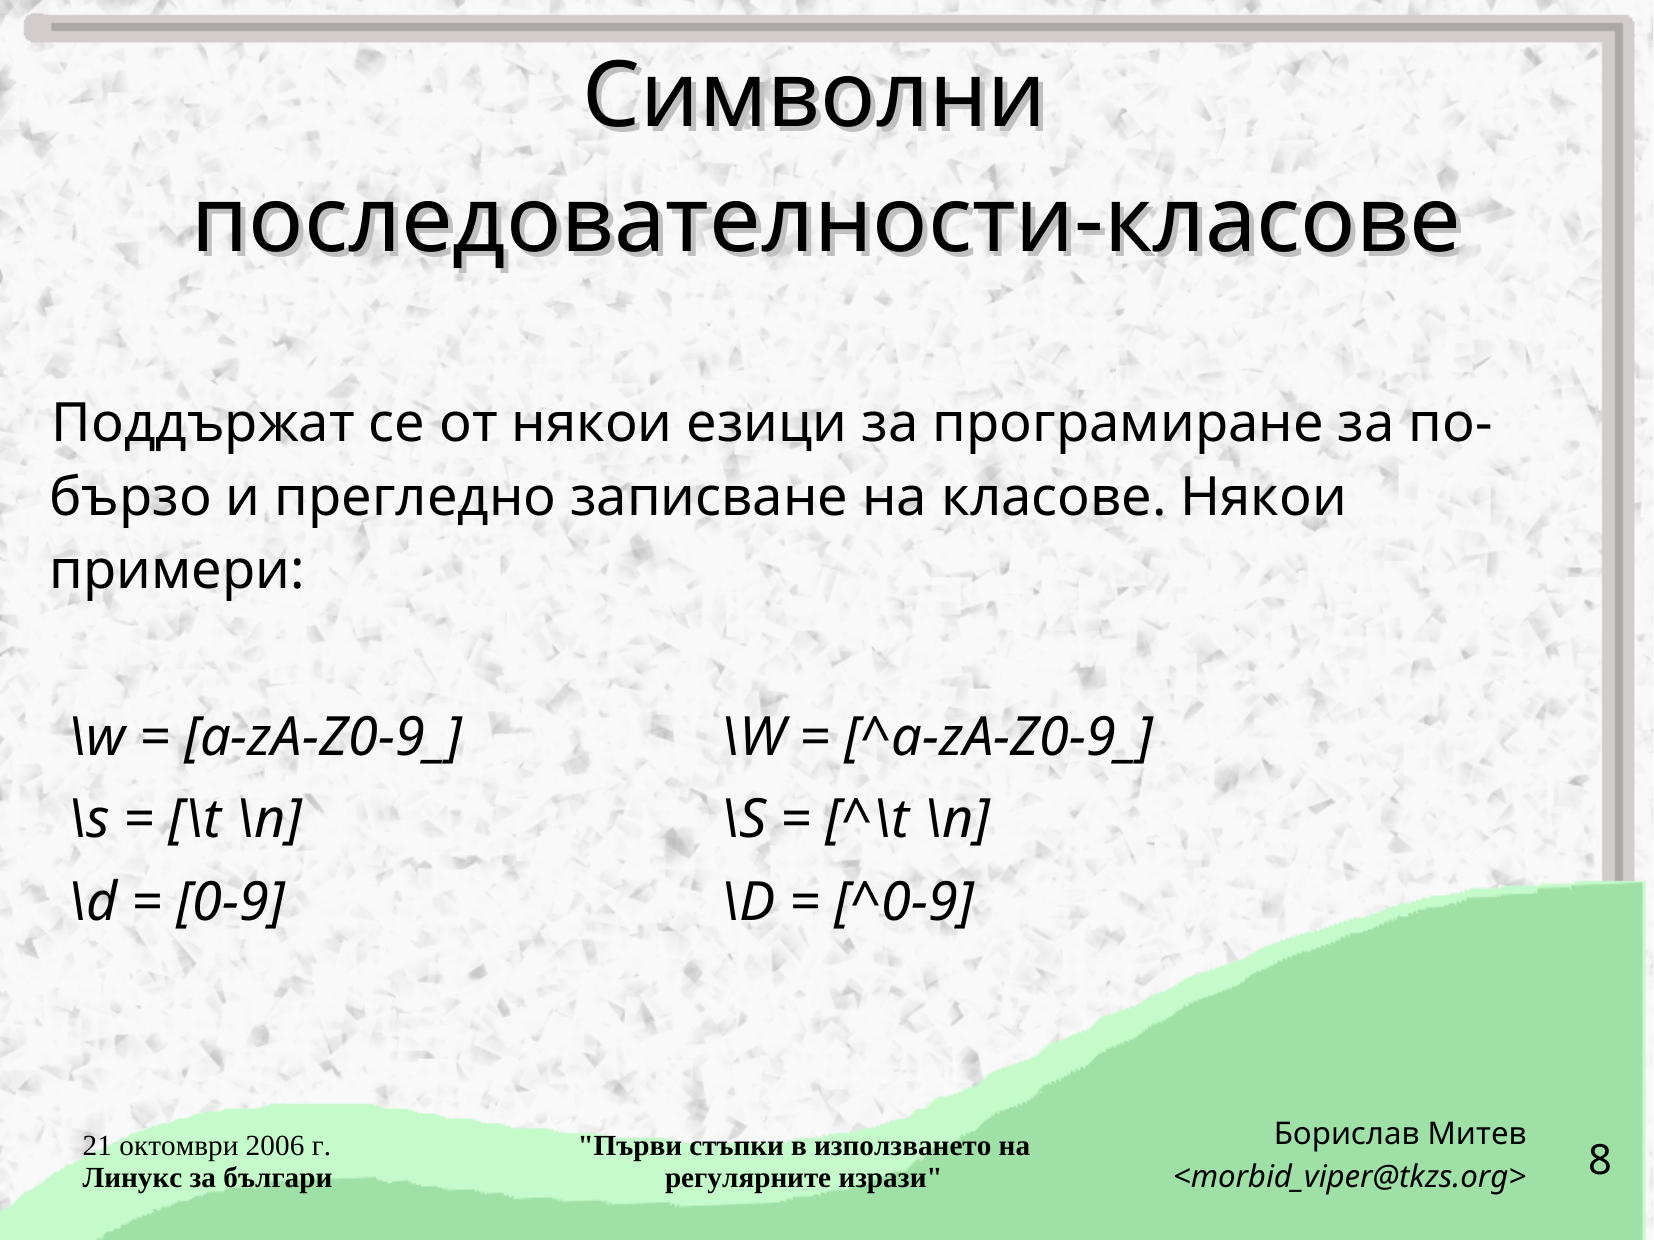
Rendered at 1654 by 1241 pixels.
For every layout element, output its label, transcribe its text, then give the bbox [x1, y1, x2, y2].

title Символни последователности-класове [82, 18, 1571, 288]
list Поддържат се от някои езици за програмиране за по-бързо и прегледно записване на класове. Някои примери: \w = [a-zA-Z0-9_] \W = [^a-zA-Z0-9_] \s = [\t \n] \S = [^\t \n] \d = [0-9] \D = [^0-9] [49, 300, 1576, 1119]
picture [0, 0, 1654, 1240]
